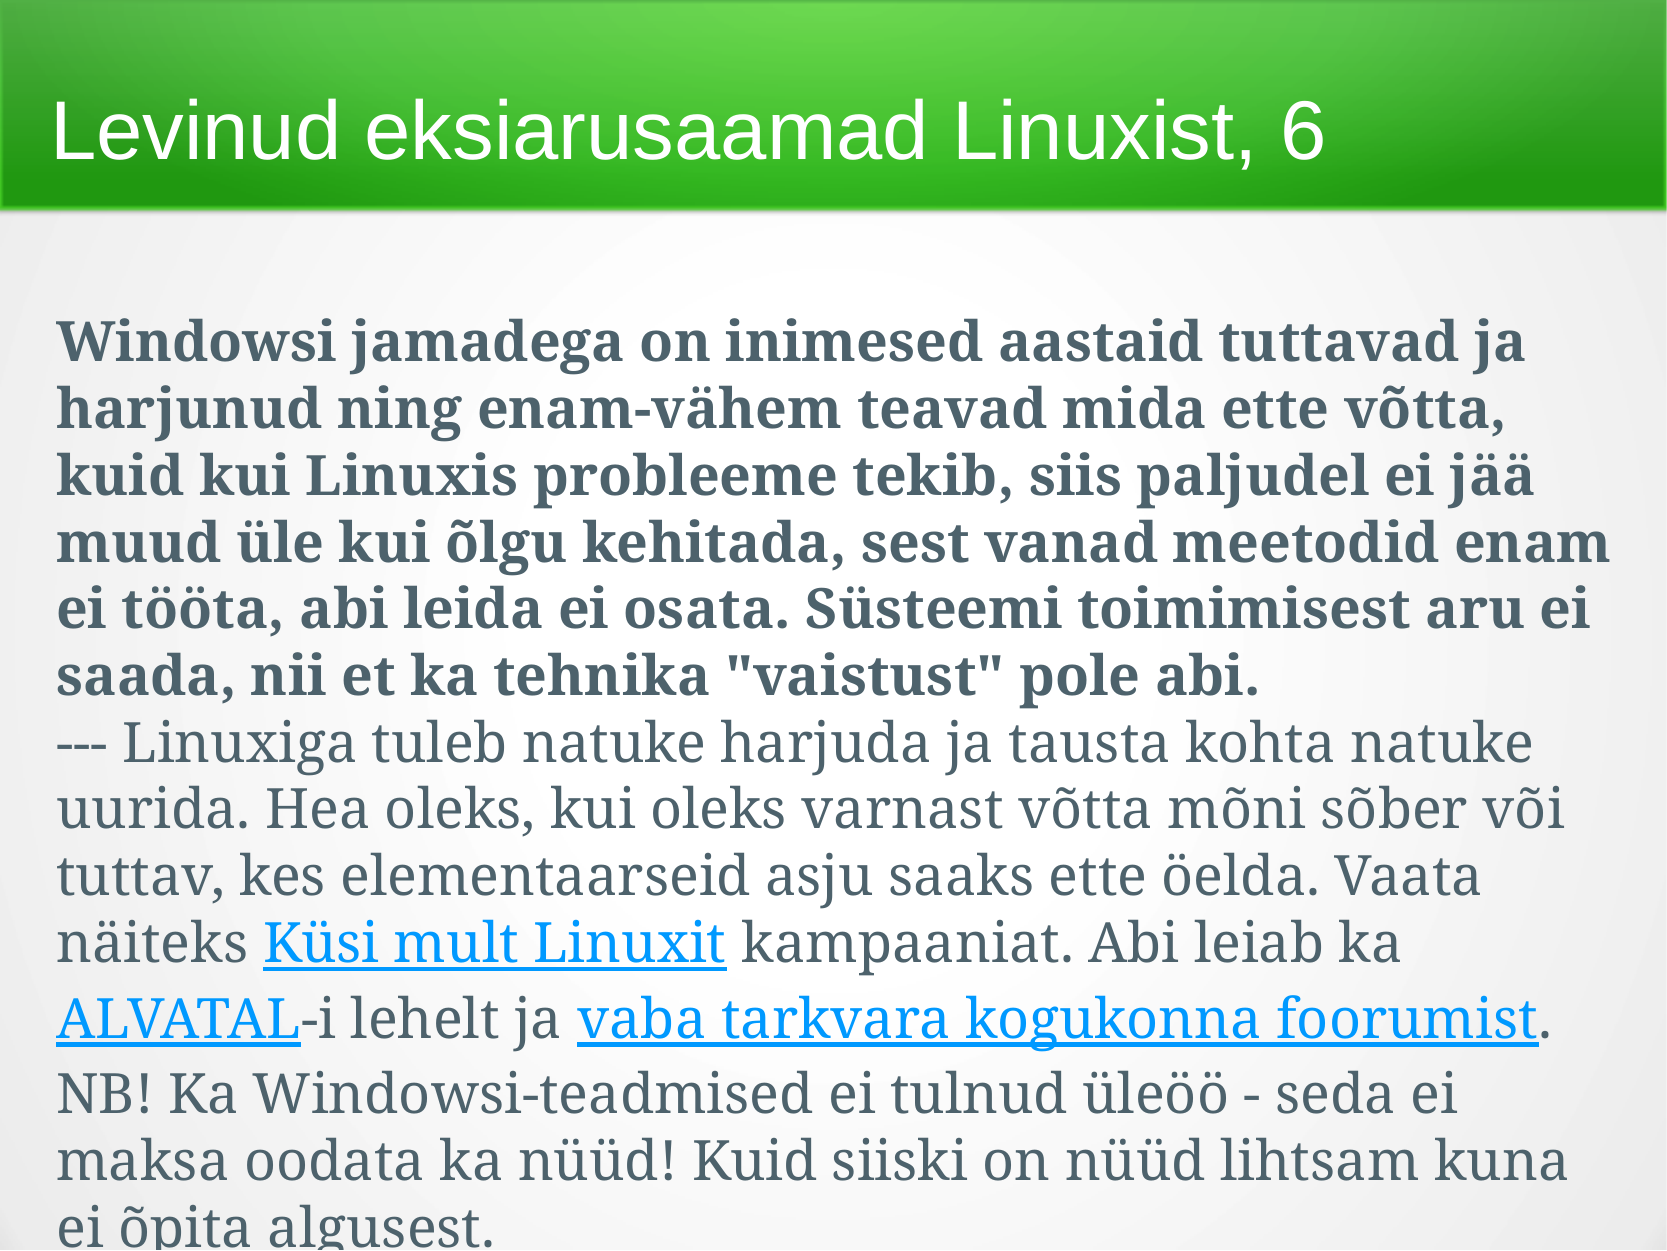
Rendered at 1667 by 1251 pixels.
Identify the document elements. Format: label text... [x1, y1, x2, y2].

picture [325, 1219, 335, 1234]
picture [161, 1220, 176, 1244]
title Levinud eksiarusaamad Linuxist, 6 [50, 84, 1630, 178]
picture [0, 0, 1667, 1250]
list Windowsi jamadega on inimesed aastaid tuttavad ja harjunud ning enam-vähem teavad mida ette võtta, kuid kui Linuxis probleeme tekib, siis paljudel ei jää muud üle kui õlgu kehitada, sest vanad meetodid enam ei tööta, abi leida ei osata. Süsteemi toimimisest aru ei saada, nii et ka tehnika "vaistust" pole abi. --- Linuxiga tuleb natuke harjuda ja tausta kohta natuke uurida. Hea oleks, kui oleks varnast võtta mõni sõber või tuttav, kes elementaarseid asju saaks ette öelda. Vaata näiteks Küsi mult Linuxit kampaaniat. Abi leiab ka ALVATAL-i lehelt ja vaba tarkvara kogukonna foorumist. NB! Ka Windowsi-teadmised ei tulnud üleöö - seda ei maksa oodata ka nüüd! Kuid siiski on nüüd lihtsam kuna ei õpita algusest. [50, 300, 1630, 1213]
